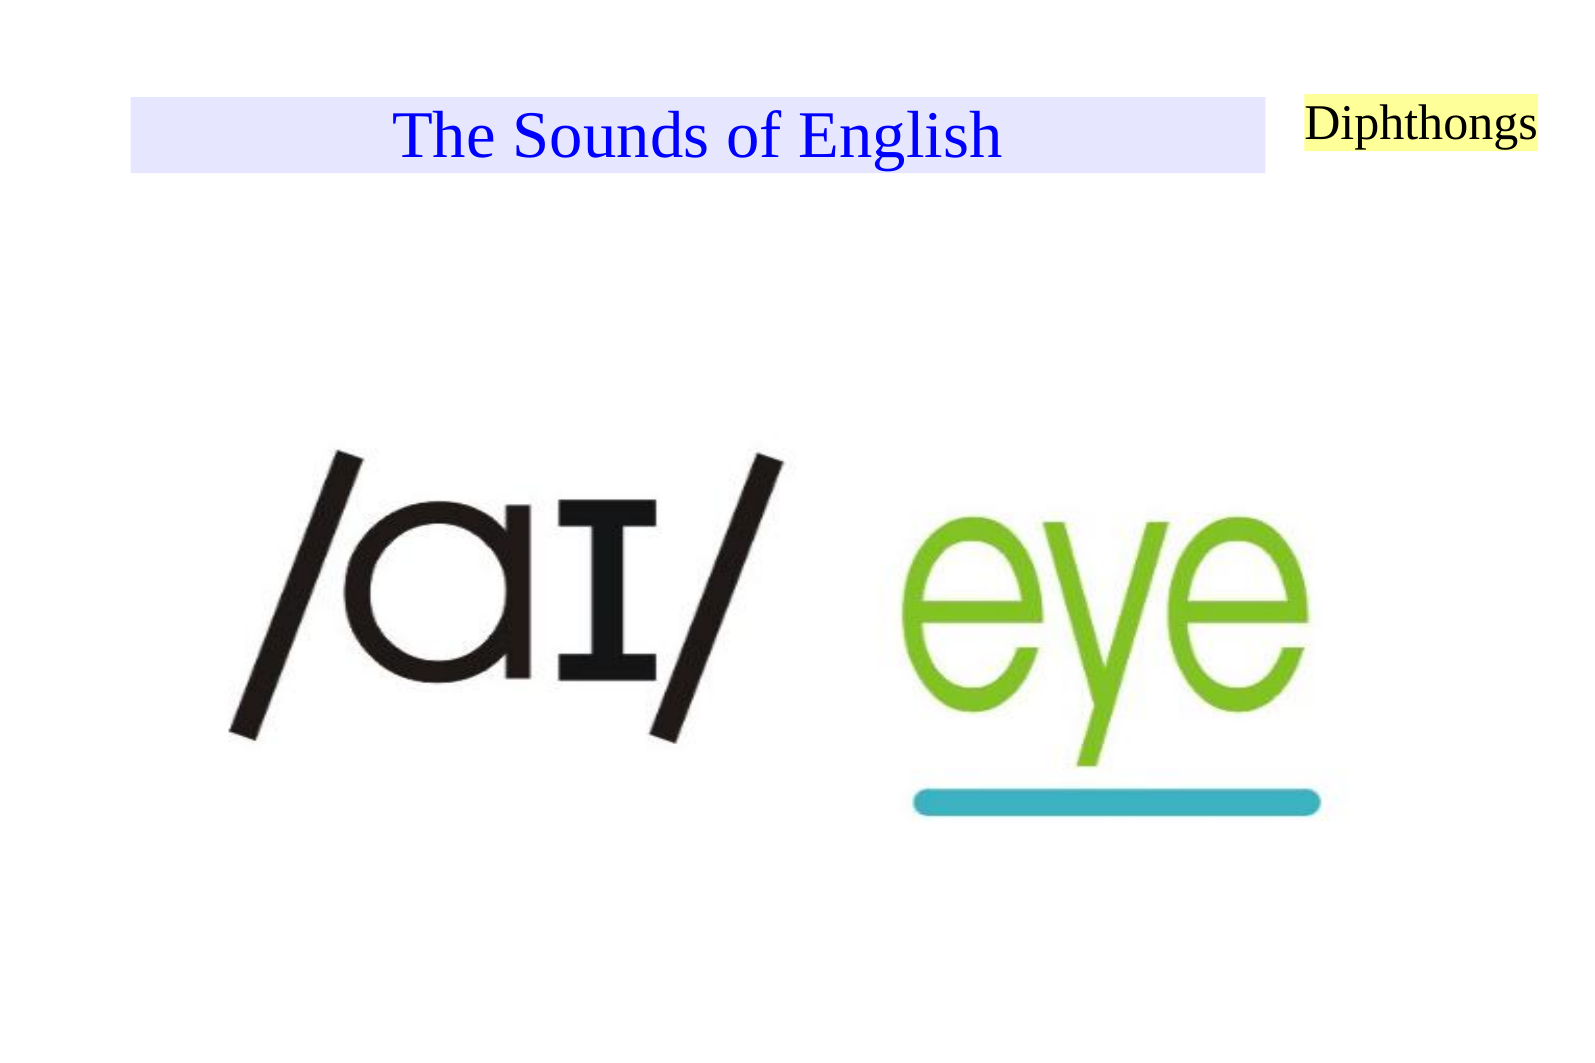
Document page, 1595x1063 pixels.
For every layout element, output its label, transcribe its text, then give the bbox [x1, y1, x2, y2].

text_box Diphthongs [1304, 94, 1539, 152]
text_box The Sounds of English [130, 97, 1266, 174]
picture [146, 230, 1480, 1001]
